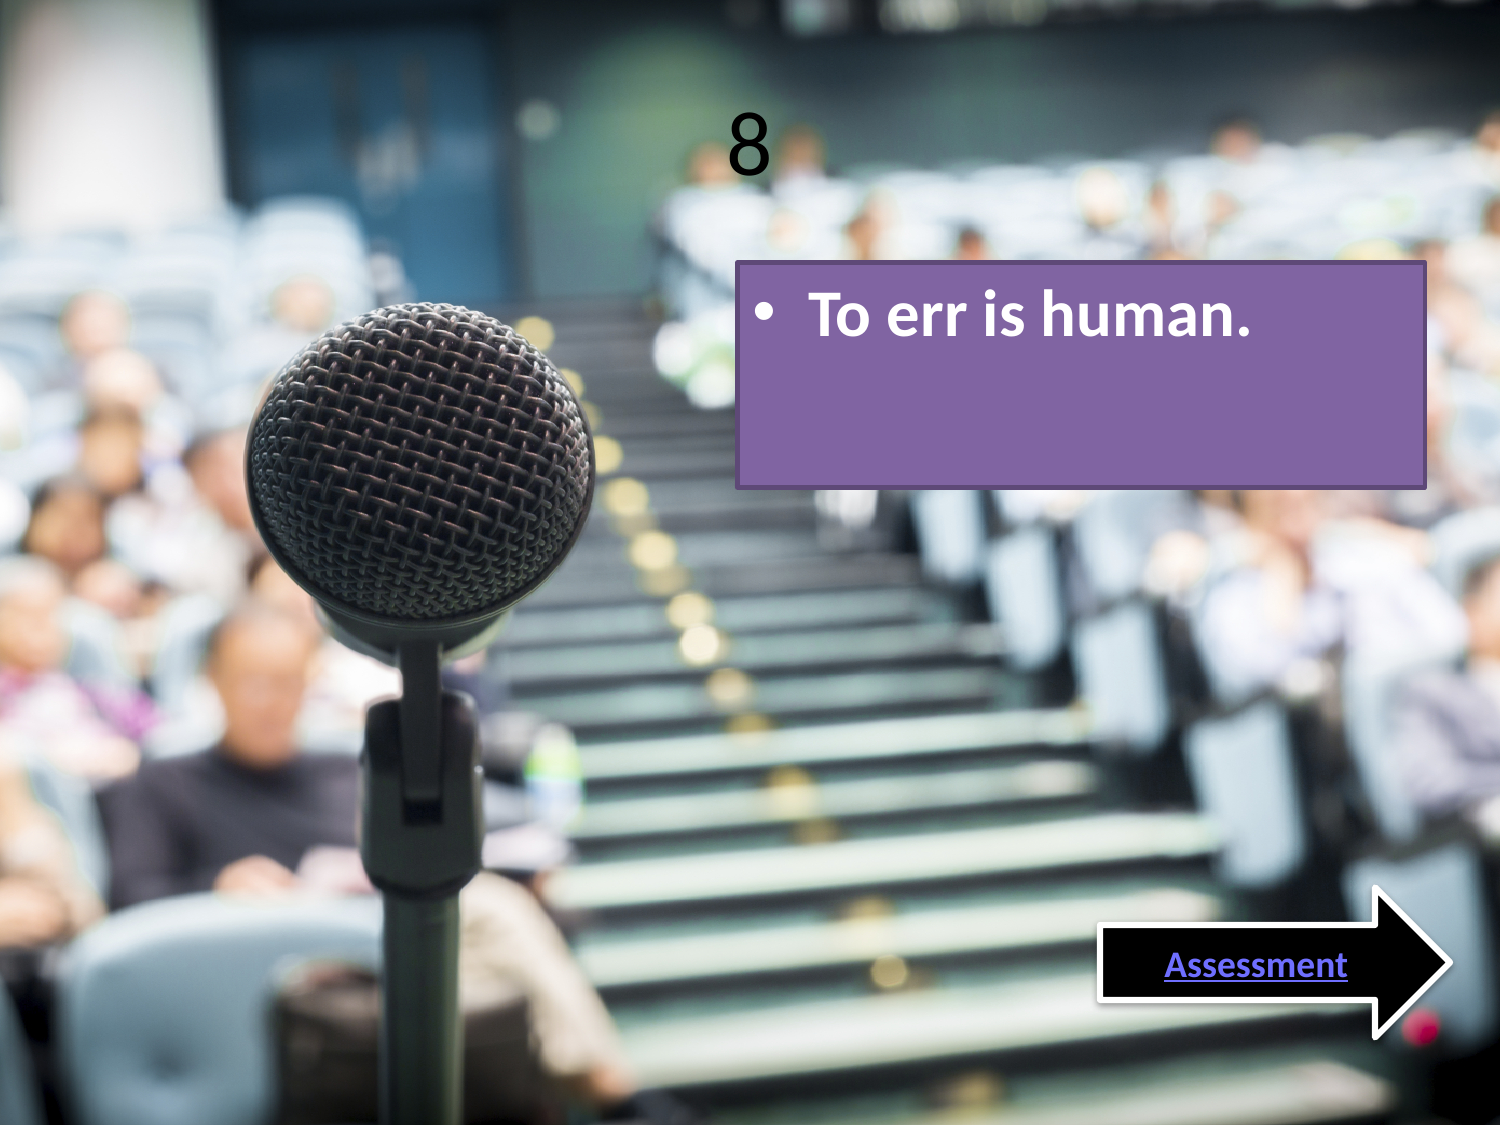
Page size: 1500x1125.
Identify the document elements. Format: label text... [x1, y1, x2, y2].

text_box Assessment [1100, 887, 1451, 1038]
title 8 [75, 45, 1425, 233]
picture [0, 0, 1500, 1125]
list To err is human. [737, 262, 1425, 488]
